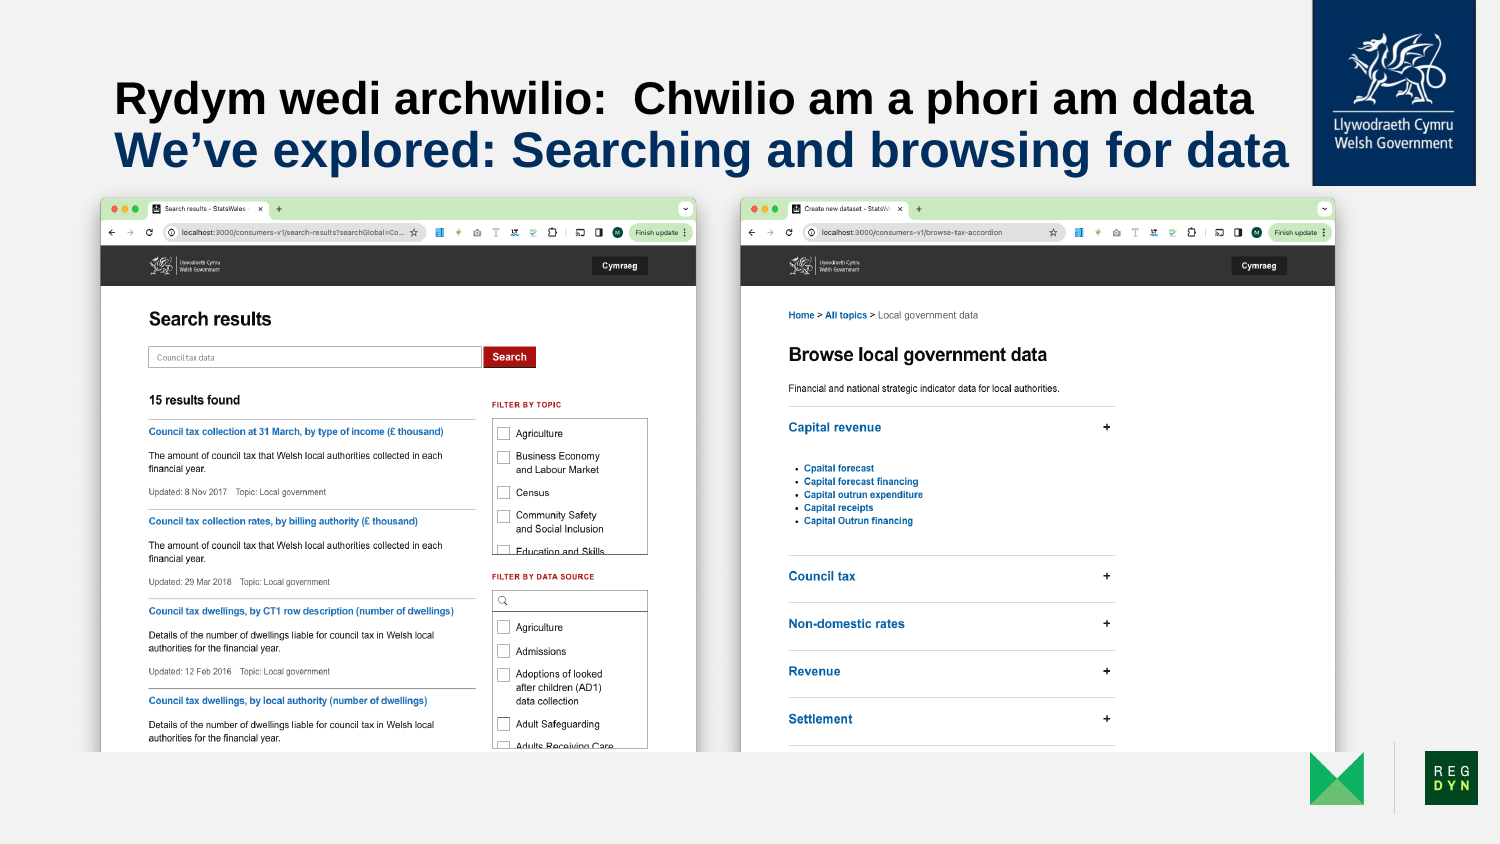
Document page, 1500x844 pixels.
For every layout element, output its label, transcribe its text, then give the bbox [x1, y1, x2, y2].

picture [1425, 751, 1478, 805]
picture [71, 177, 1364, 805]
title Rydym wedi archwilio: Chwilio am a phori am ddata We’ve explored: Searching and browsing for data [103, 44, 1397, 209]
